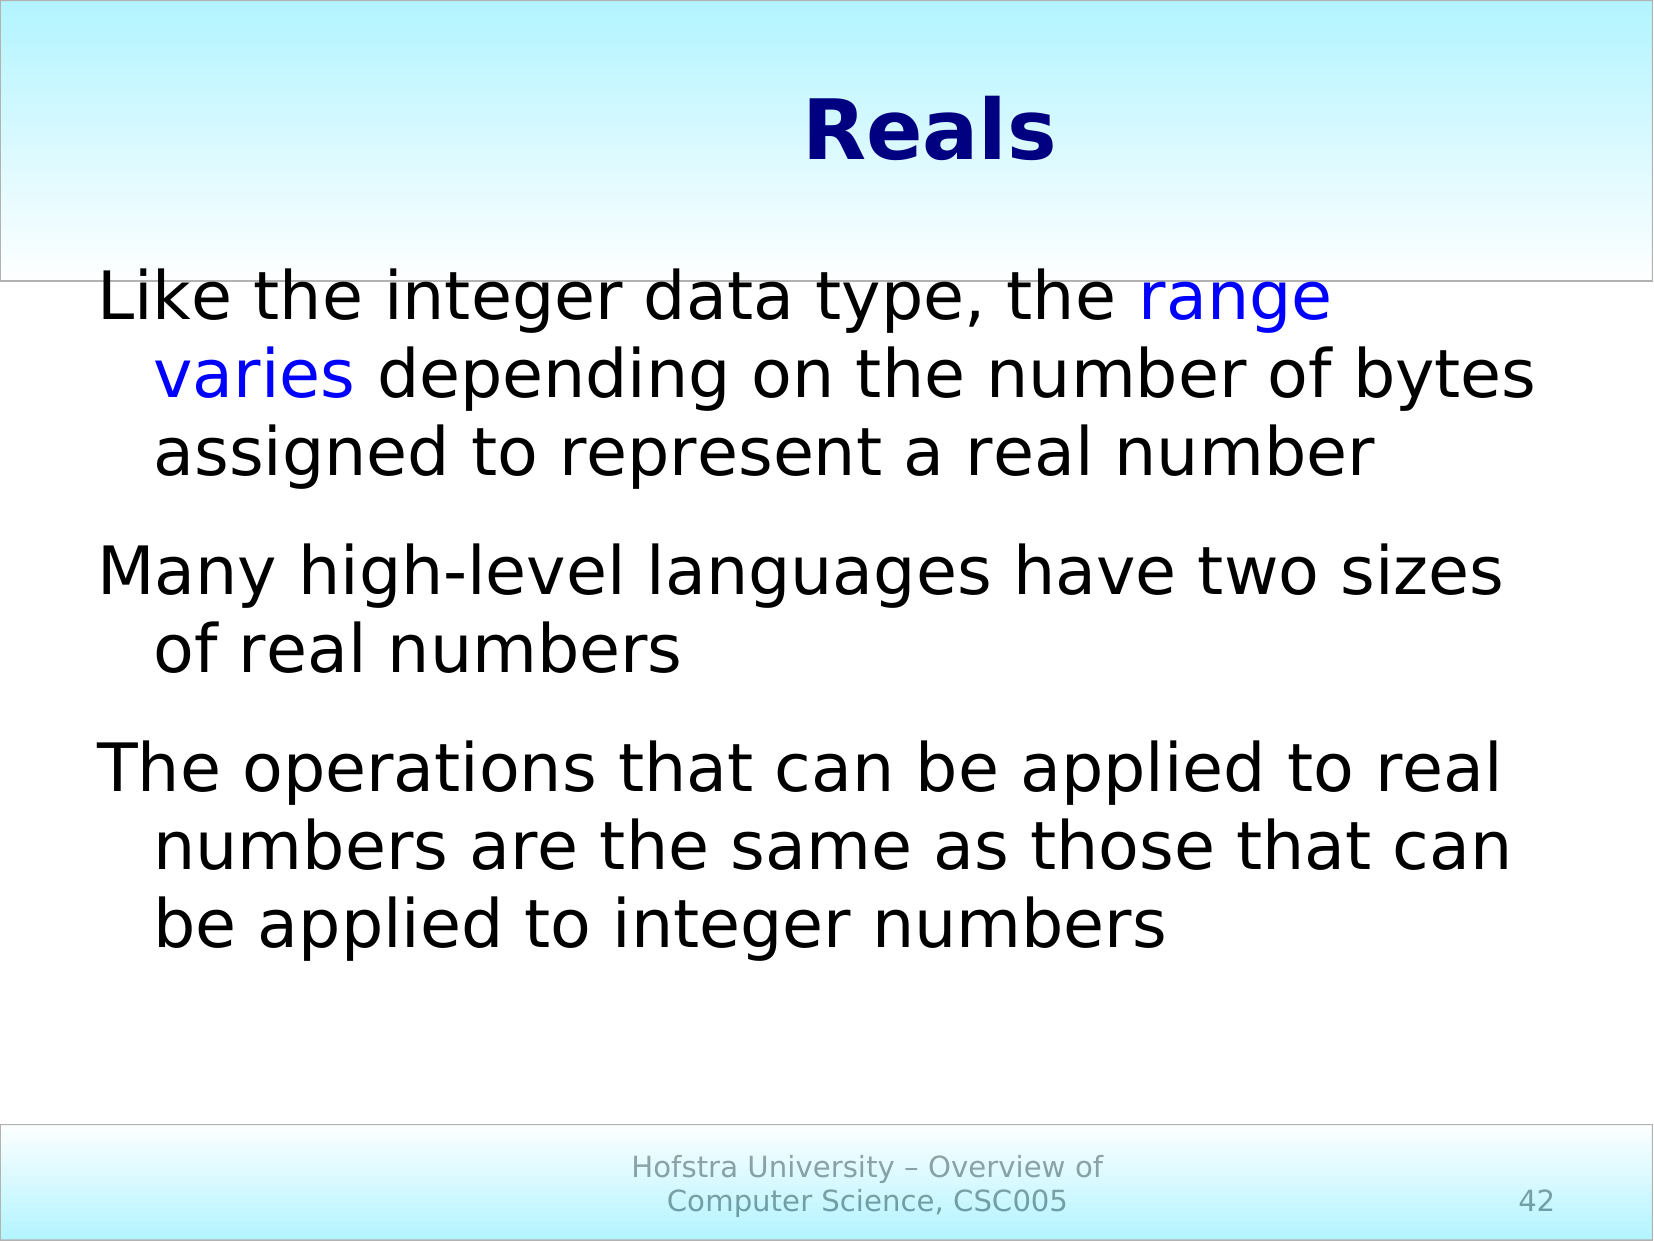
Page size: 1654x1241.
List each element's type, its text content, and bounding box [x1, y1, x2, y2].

title Reals [247, 27, 1612, 235]
list Like the integer data type, the range varies depending on the number of bytes assigned to represent a real number Many high-level languages have two sizes of real numbers The operations that can be applied to real numbers are the same as those that can be applied to integer numbers [82, 249, 1571, 1241]
